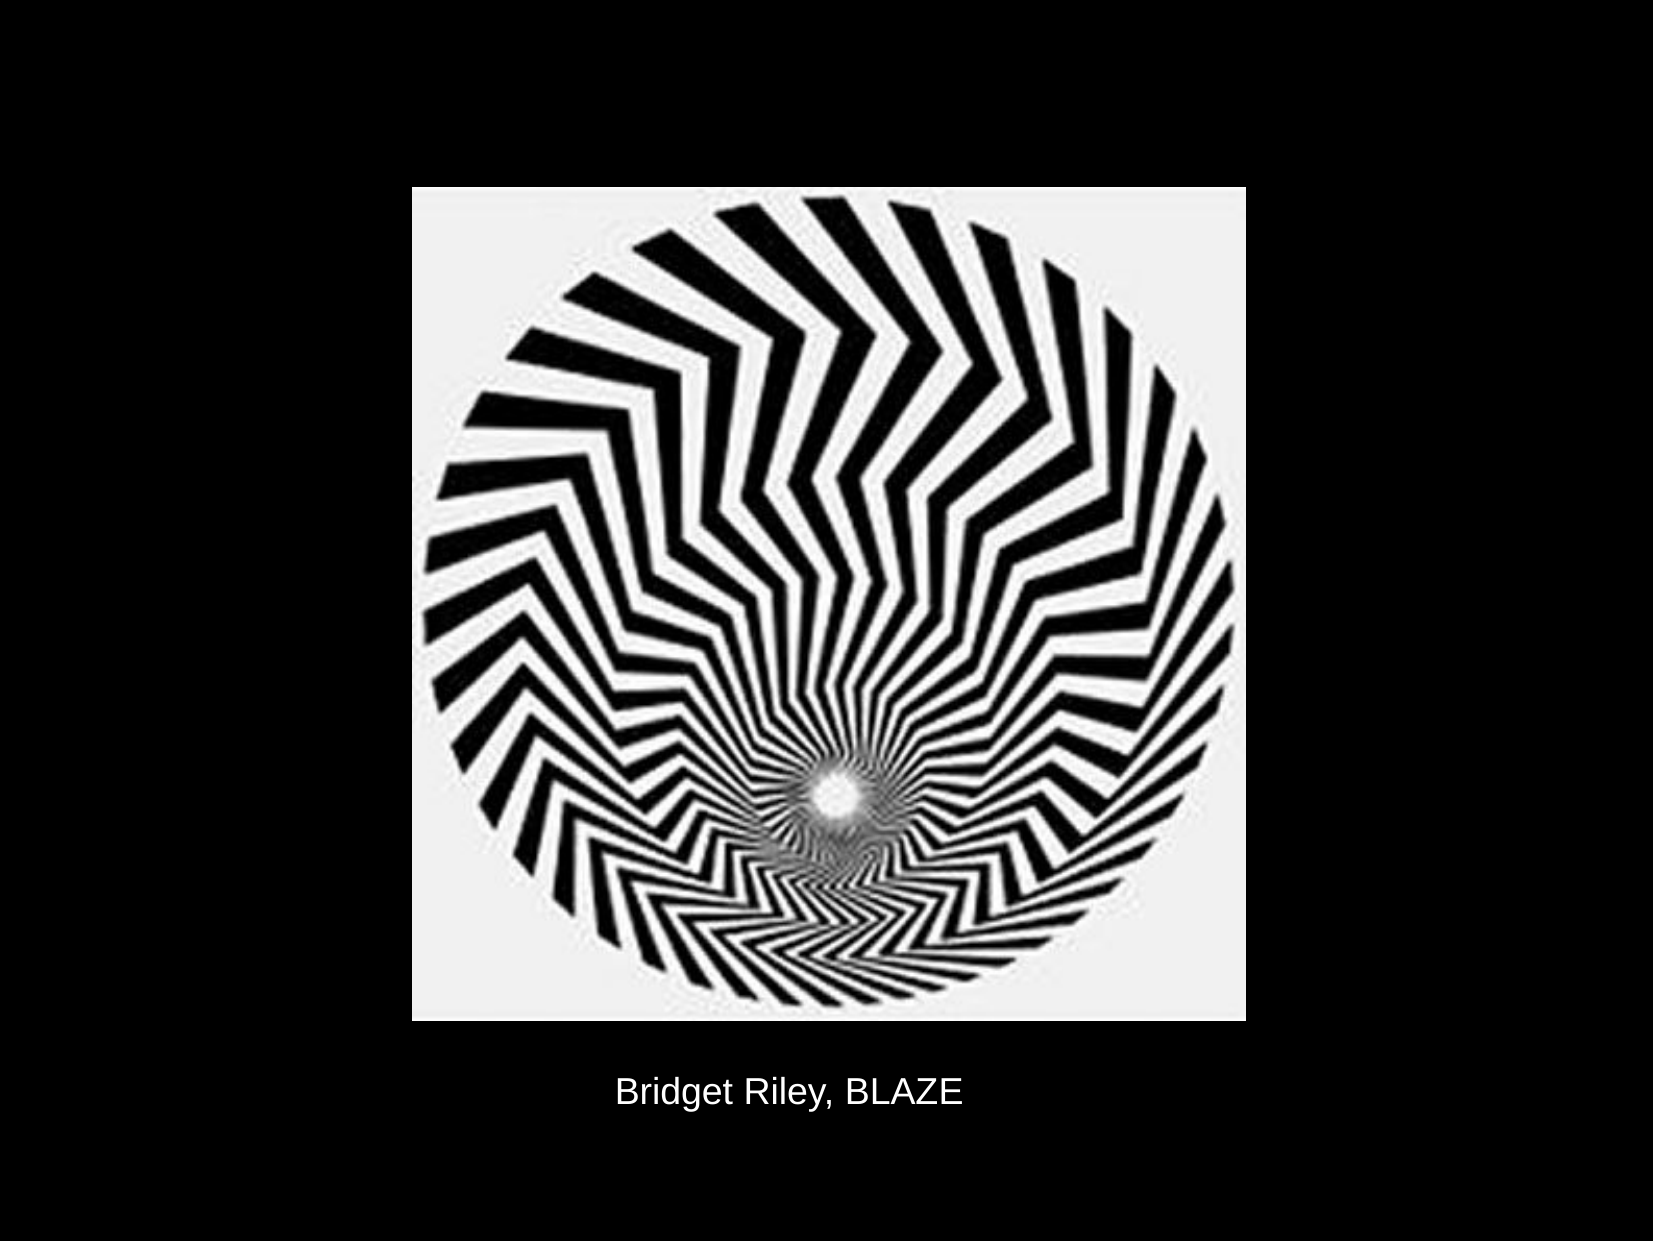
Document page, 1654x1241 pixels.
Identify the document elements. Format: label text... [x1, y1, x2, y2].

text_box Bridget Riley, BLAZE [600, 1063, 1426, 1126]
picture [412, 187, 1246, 1021]
